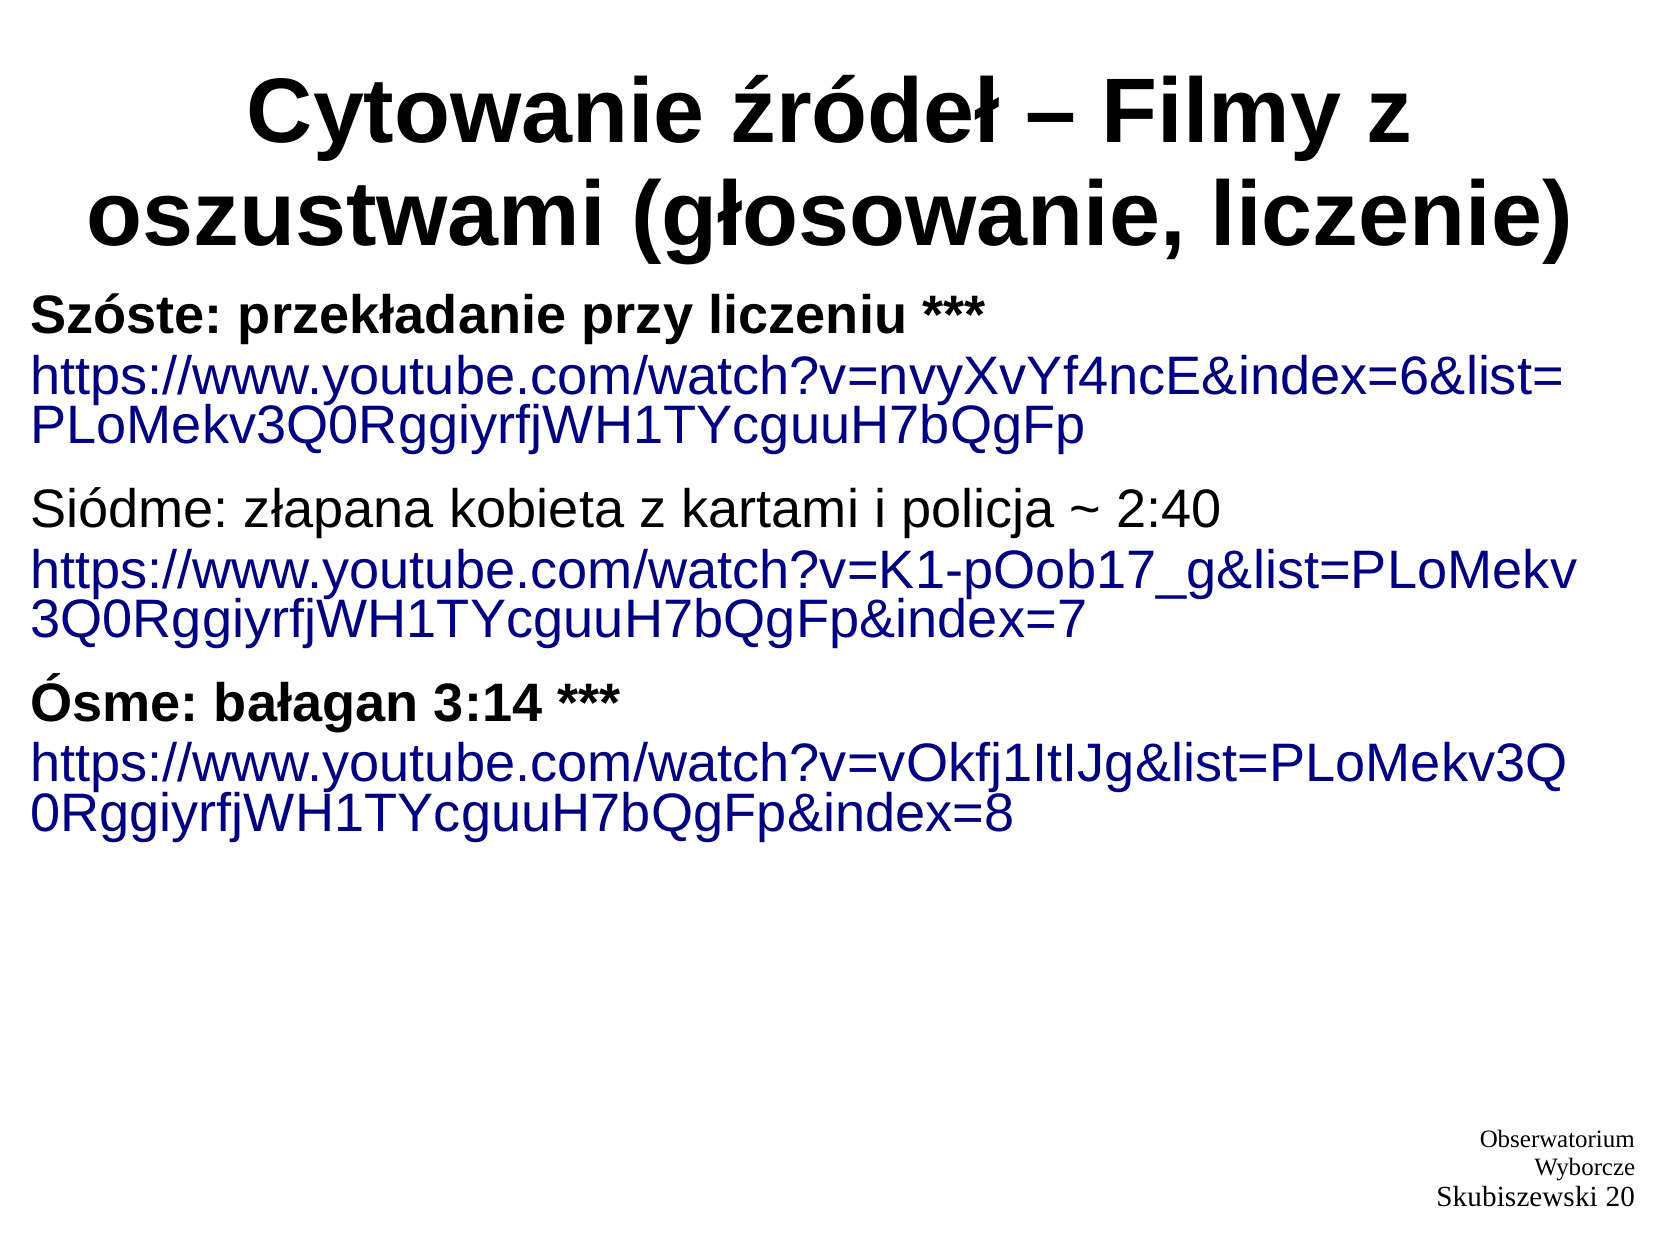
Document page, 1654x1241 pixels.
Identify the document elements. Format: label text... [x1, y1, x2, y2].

list Szóste: przekładanie przy liczeniu *** https://www.youtube.com/watch?v=nvyXvYf4ncE&index=6&list=PLoMekv3Q0RggiyrfjWH1TYcguuH7bQgFp Siódme: złapana kobieta z kartami i policja ~ 2:40 https://www.youtube.com/watch?v=K1-pOob17_g&list=PLoMekv3Q0RggiyrfjWH1TYcguuH7bQgFp&index=7 Ósme: bałagan 3:14 *** https://www.youtube.com/watch?v=vOkfj1ItIJg&list=PLoMekv3Q0RggiyrfjWH1TYcguuH7bQgFp&index=8 [30, 285, 1583, 1156]
title Cytowanie źródeł – Filmy z oszustwami (głosowanie, liczenie) [86, 60, 1575, 266]
